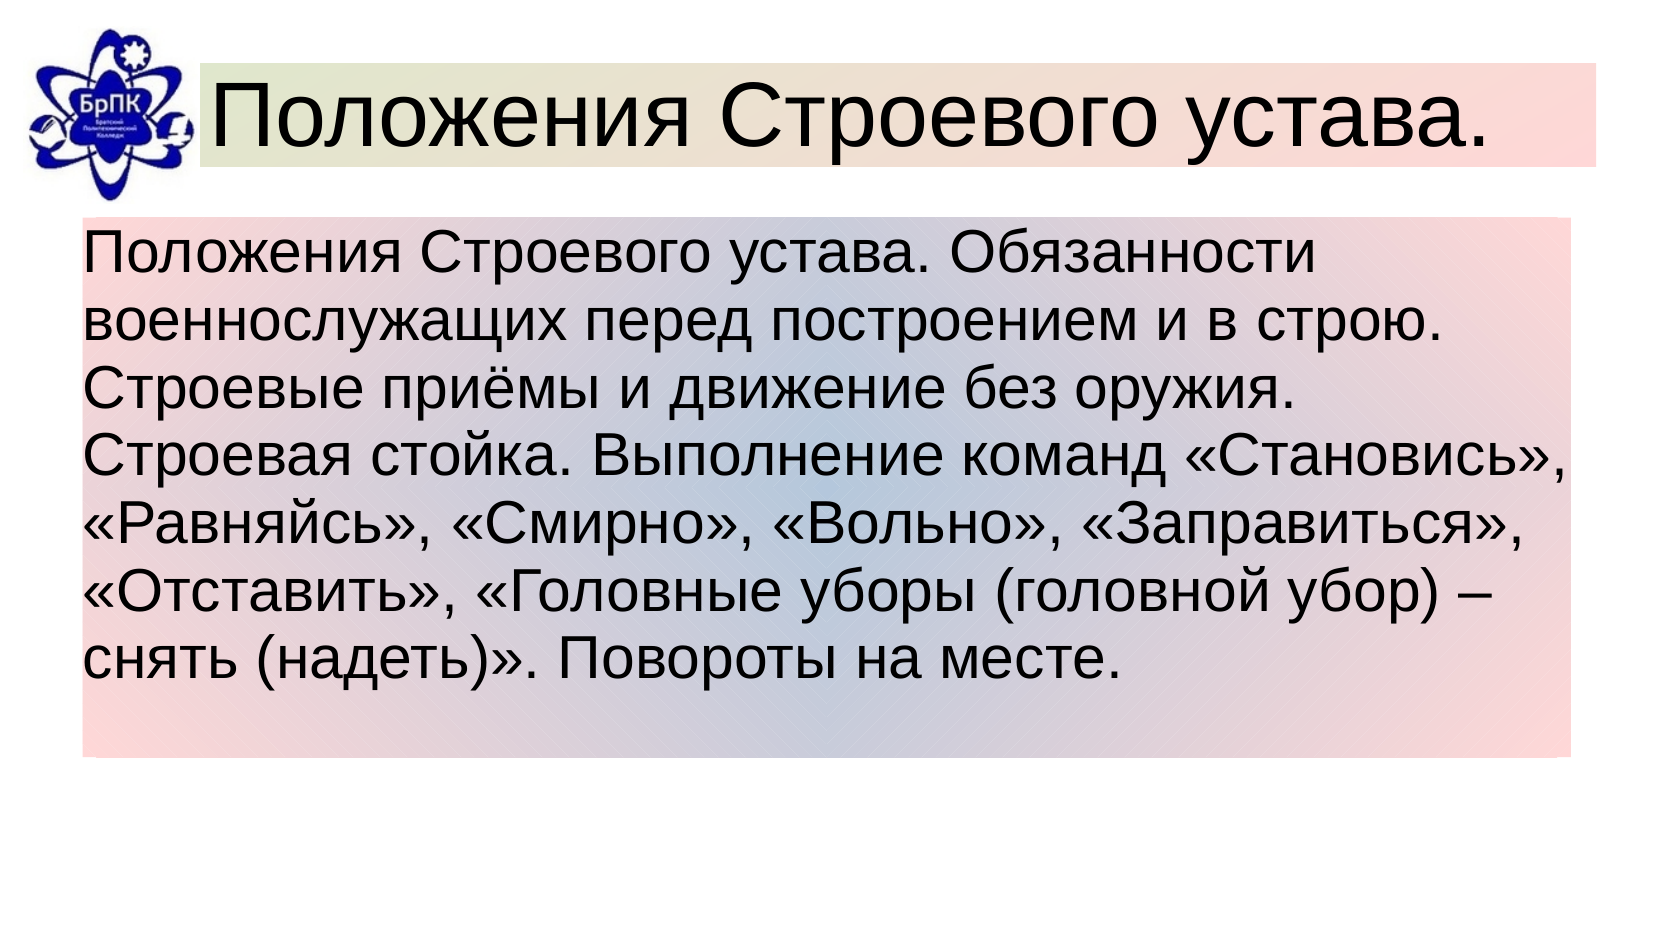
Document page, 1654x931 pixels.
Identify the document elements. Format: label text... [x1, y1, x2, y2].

list Положения Строевого устава. Обязанности военнослужащих перед построением и в строю. Строевые приёмы и движение без оружия. Строевая стойка. Выполнение команд «Становись», «Равняйсь», «Смирно», «Вольно», «Заправиться», «Отставить», «Головные уборы (головной убор) – снять (надеть)». Повороты на месте. [82, 217, 1571, 758]
picture [23, 26, 200, 204]
title Положения Строевого устава. [200, 63, 1597, 167]
